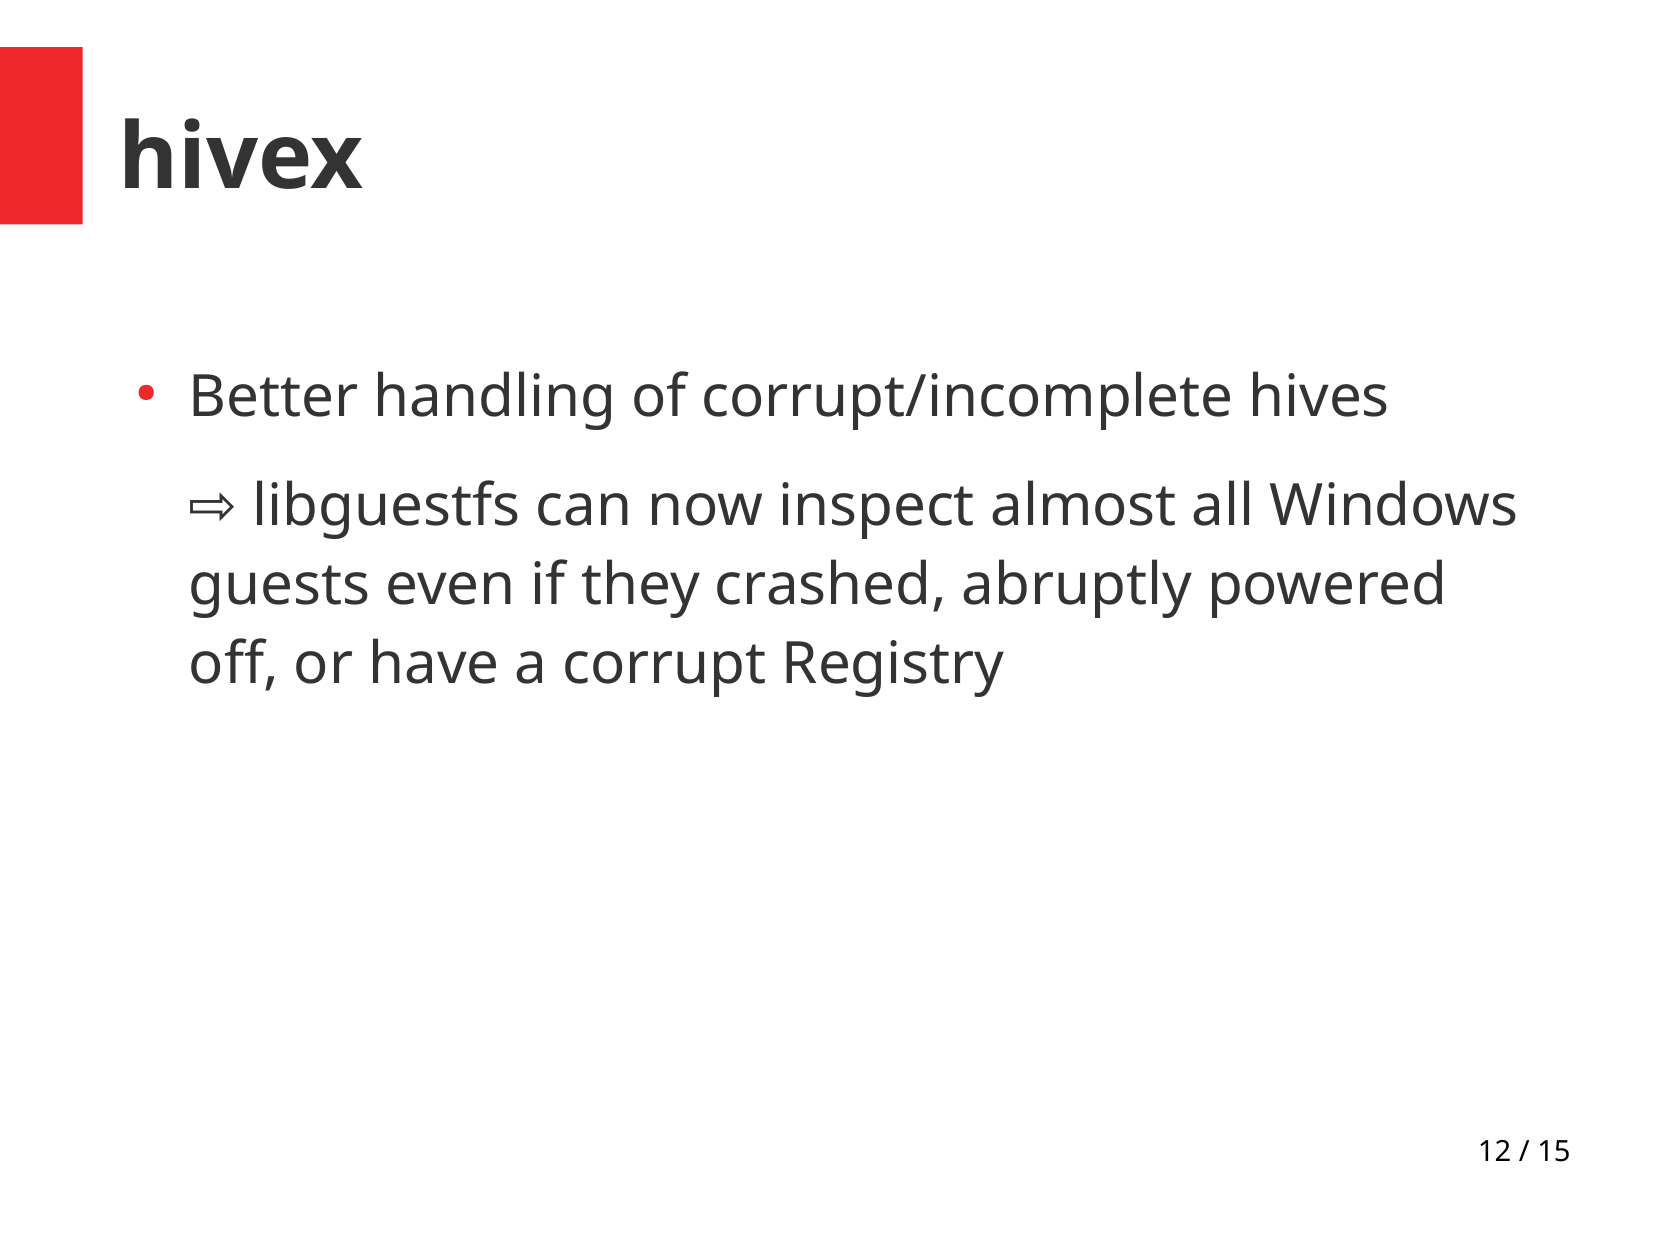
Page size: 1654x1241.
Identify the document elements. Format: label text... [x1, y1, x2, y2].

list Better handling of corrupt/incomplete hives ⇨ libguestfs can now inspect almost all Windows guests even if they crashed, abruptly powered off, or have a corrupt Registry [118, 354, 1536, 1074]
title hivex [118, 49, 1571, 257]
